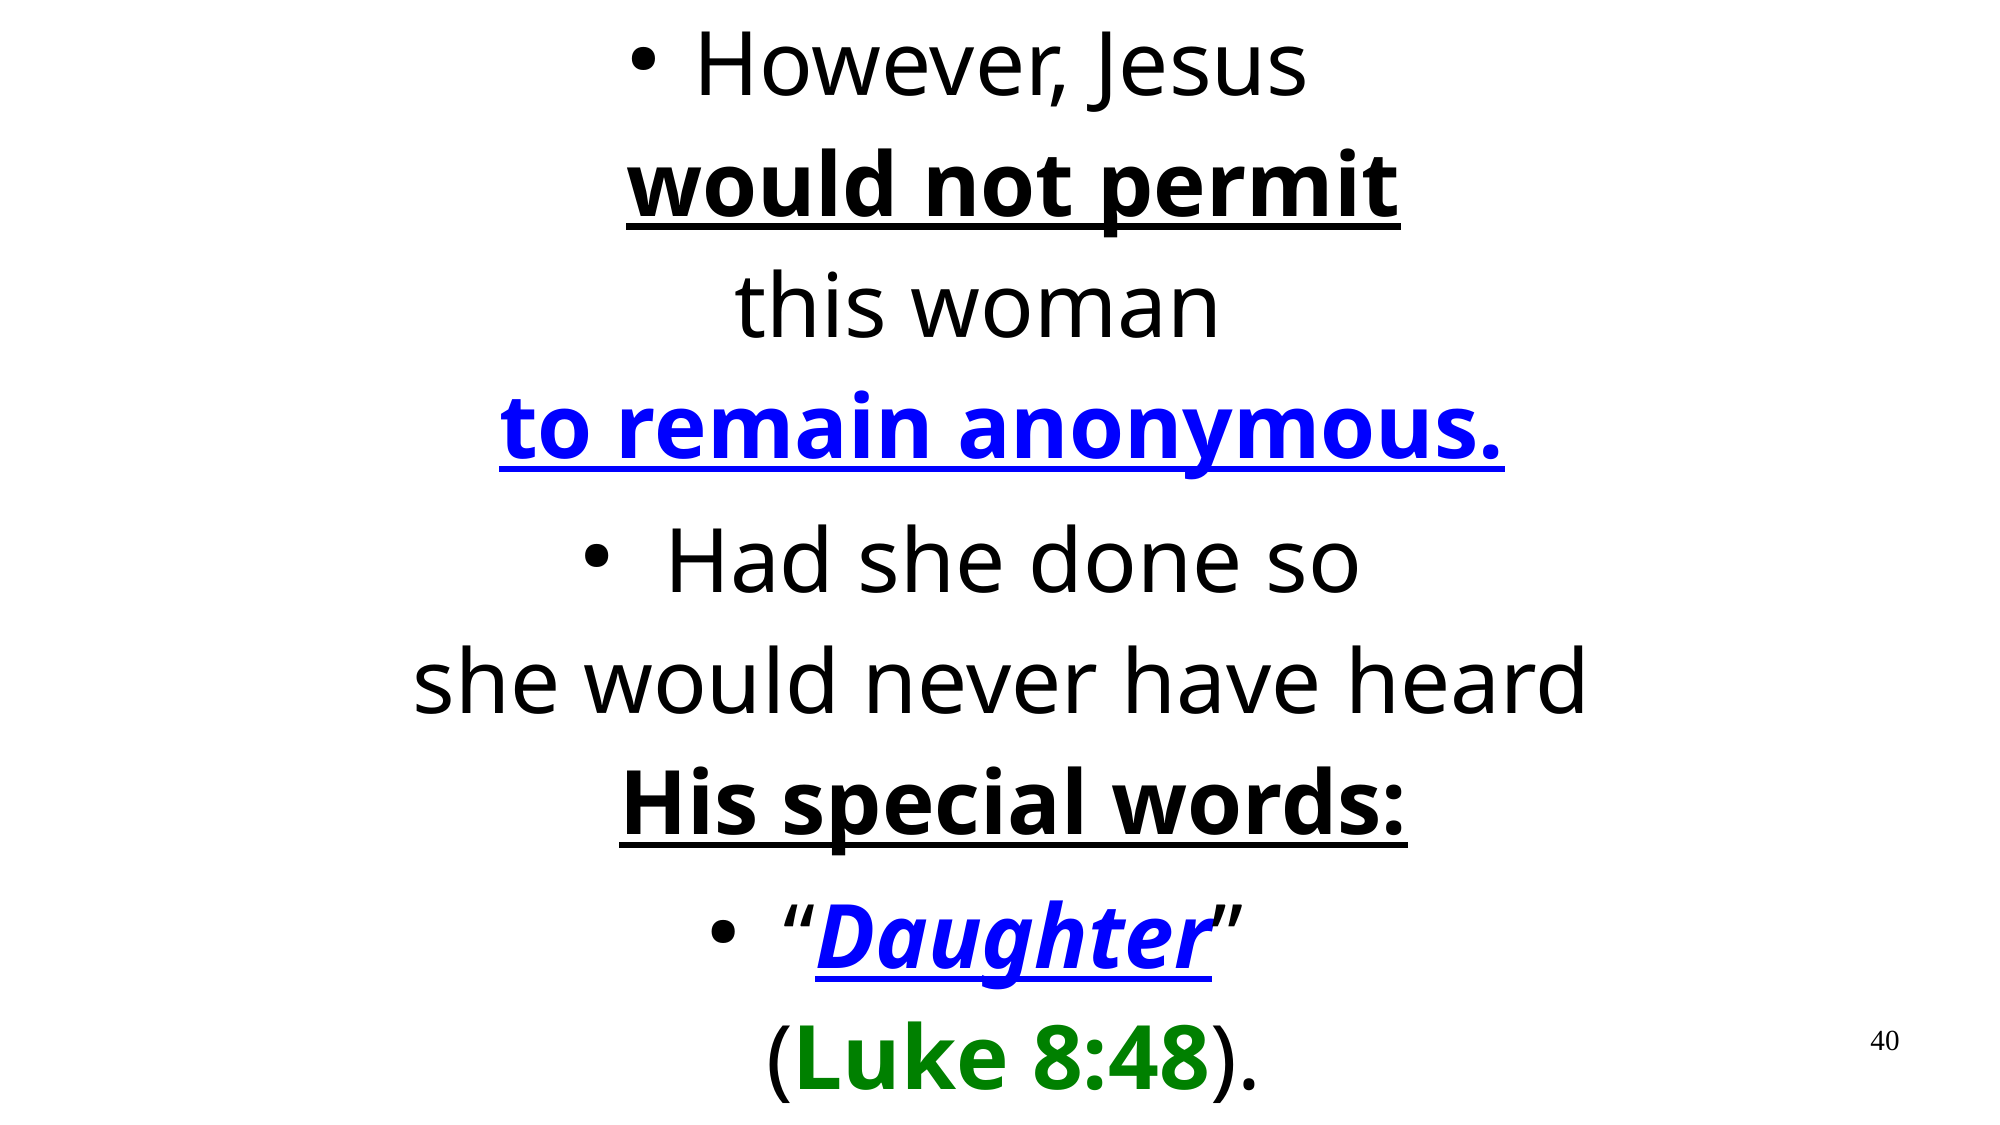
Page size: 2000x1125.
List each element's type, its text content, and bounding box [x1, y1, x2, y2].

list However, Jesus would not permit this woman to remain anonymous. Had she done so she would never have heard His special words: “Daughter” (Luke 8:48). [0, 0, 1996, 1123]
